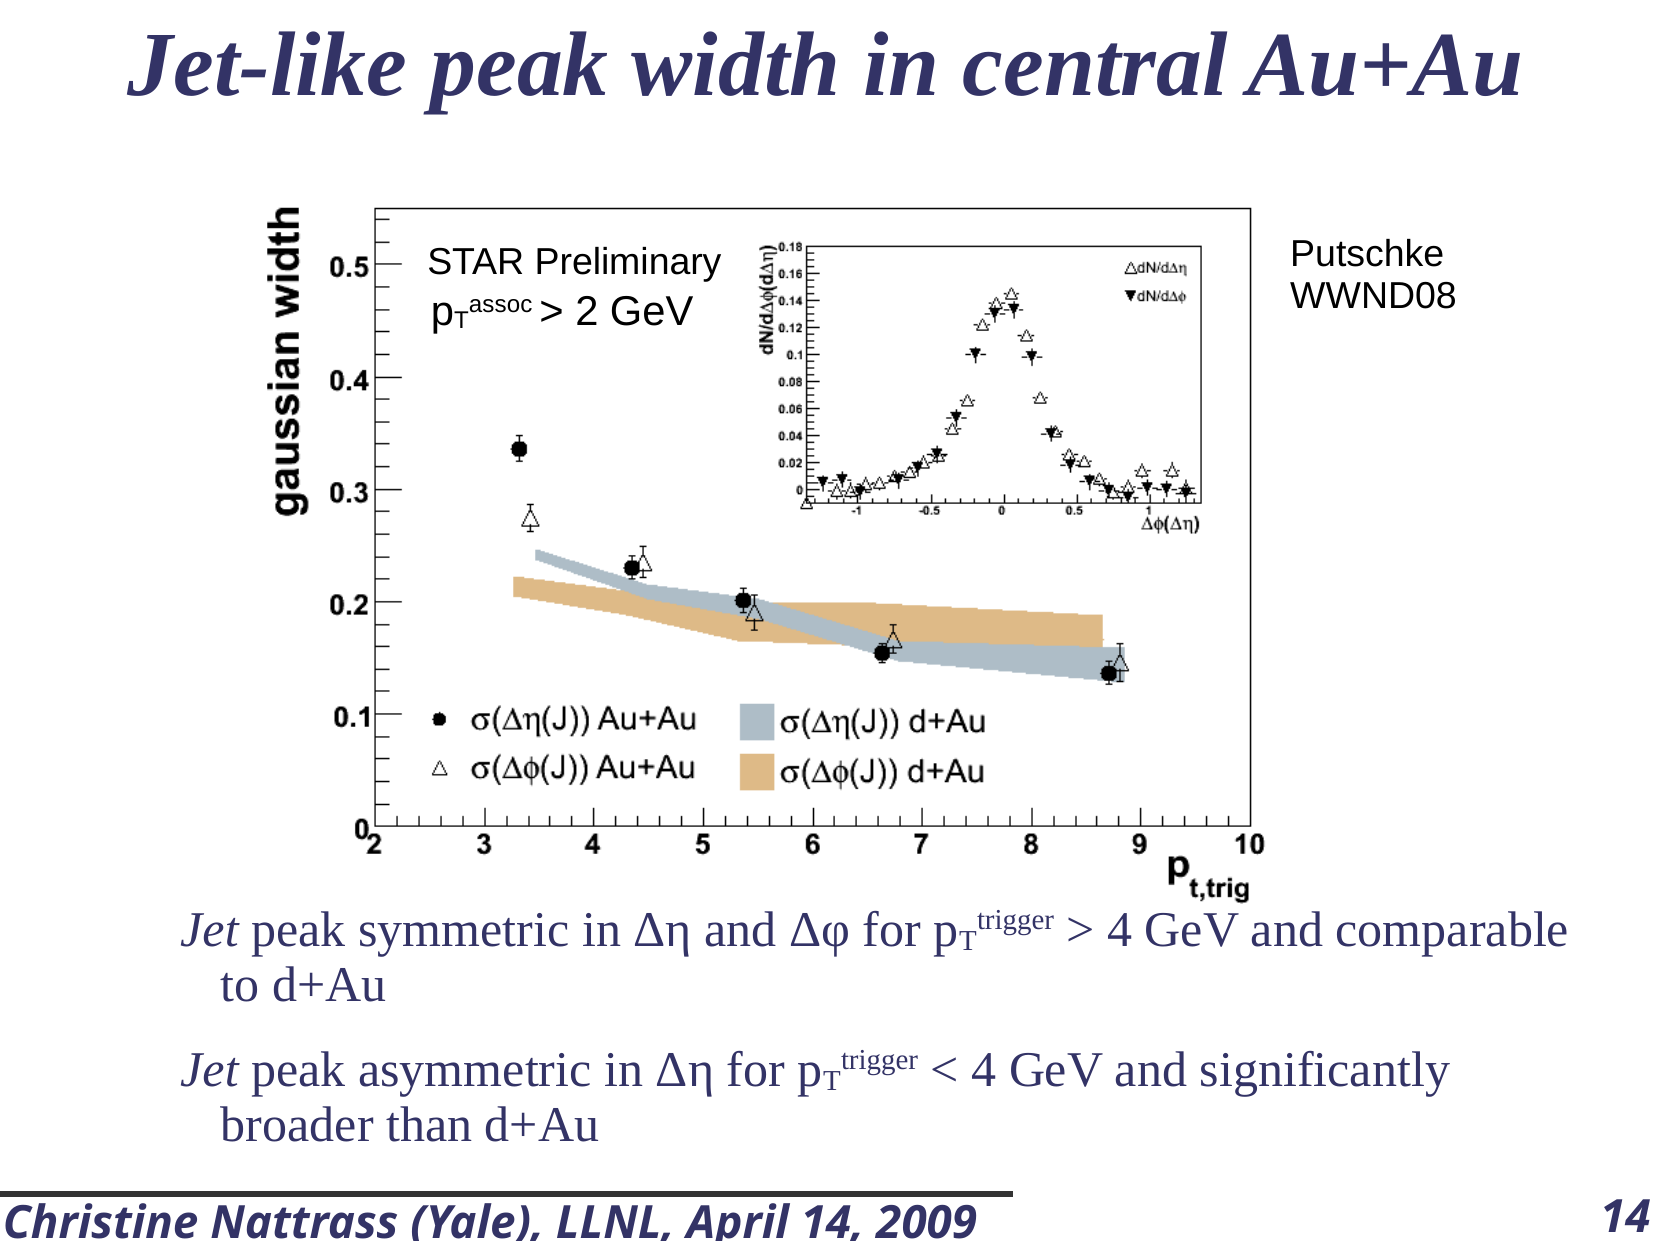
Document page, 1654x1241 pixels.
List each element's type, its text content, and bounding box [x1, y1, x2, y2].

text_box pTassoc > 2 GeV [424, 290, 701, 342]
list Jet peak symmetric in Δη and Δφ for pTtrigger > 4 GeV and comparable to d+Au Jet peak asymmetric in Δη for pTtrigger < 4 GeV and significantly broader than d+Au [150, 901, 1571, 1190]
picture [266, 131, 1360, 904]
text_box Putschke WWND08 [1275, 224, 1613, 324]
text_box STAR Preliminary [412, 232, 751, 290]
title Jet-like peak width in central Au+Au [82, 0, 1571, 168]
